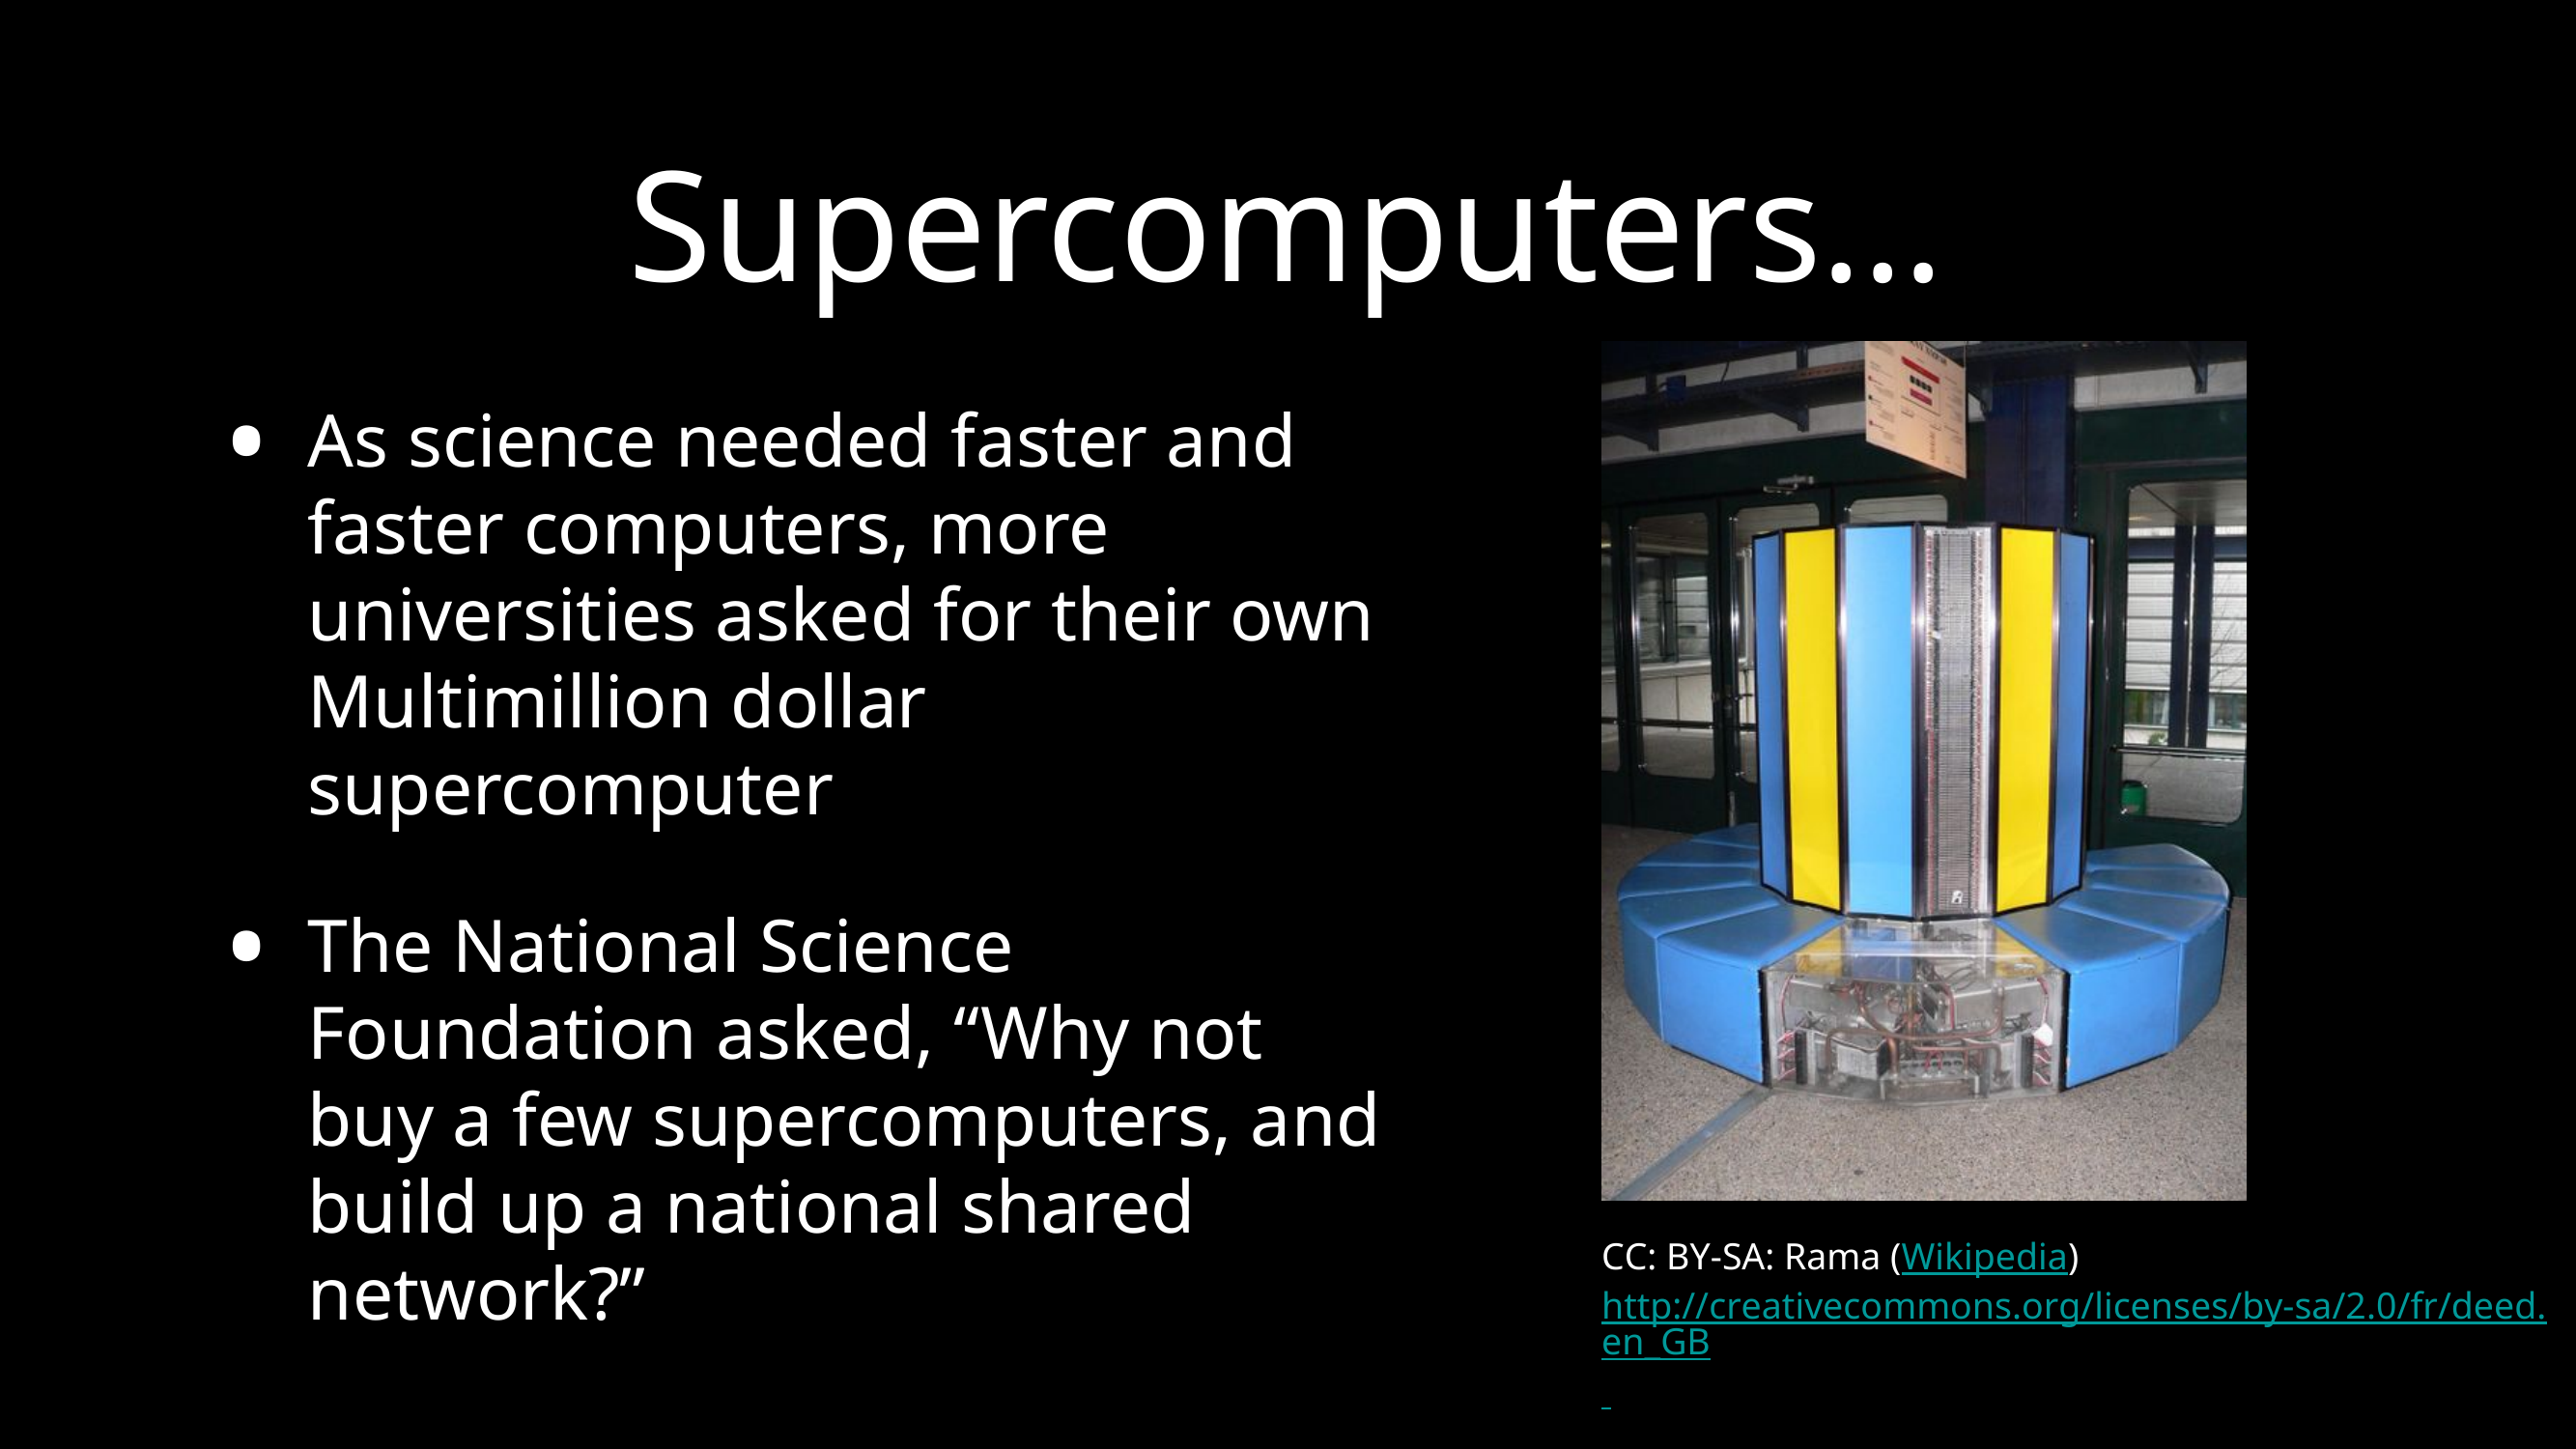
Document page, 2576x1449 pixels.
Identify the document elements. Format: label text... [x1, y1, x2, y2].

text_box CC: BY-SA: Rama (Wikipedia) http://creativecommons.org/licenses/by-sa/2.0/fr/deed.en_GB [1601, 1208, 2560, 1406]
picture [1601, 341, 2247, 1201]
title Supercomputers... [183, 38, 2392, 403]
list As science needed faster and faster computers, more universities asked for their own Multimillion dollar supercomputer The National Science Foundation asked, “Why not buy a few supercomputers, and build up a national shared network?” [183, 412, 1393, 1317]
